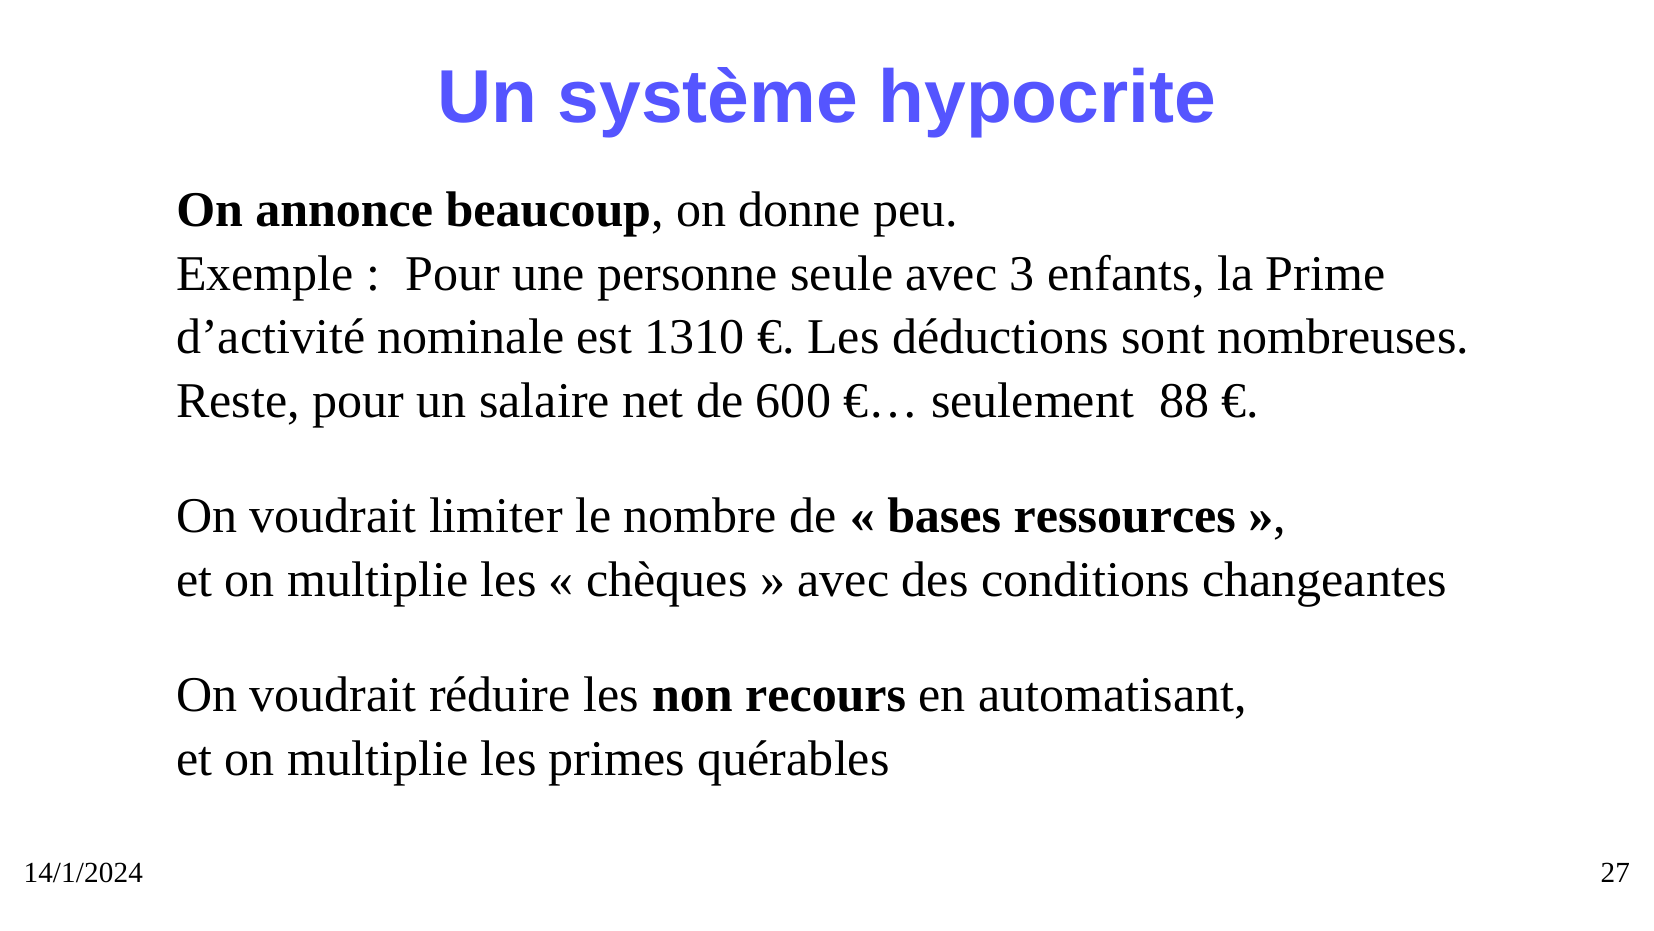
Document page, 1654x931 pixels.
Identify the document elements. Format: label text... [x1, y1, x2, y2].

title Un système hypocrite [82, 37, 1571, 156]
text_box On annonce beaucoup, on donne peu. Exemple : Pour une personne seule avec 3 enfants, la Prime d’activité nominale est 1310 €. Les déductions sont nombreuses. Reste, pour un salaire net de 600 €… seulement 88 €. On voudrait limiter le nombre de « bases ressources », et on multiplie les « chèques » avec des conditions changeantes On voudrait réduire les non recours en automatisant, et on multiplie les primes quérables [176, 173, 1478, 787]
